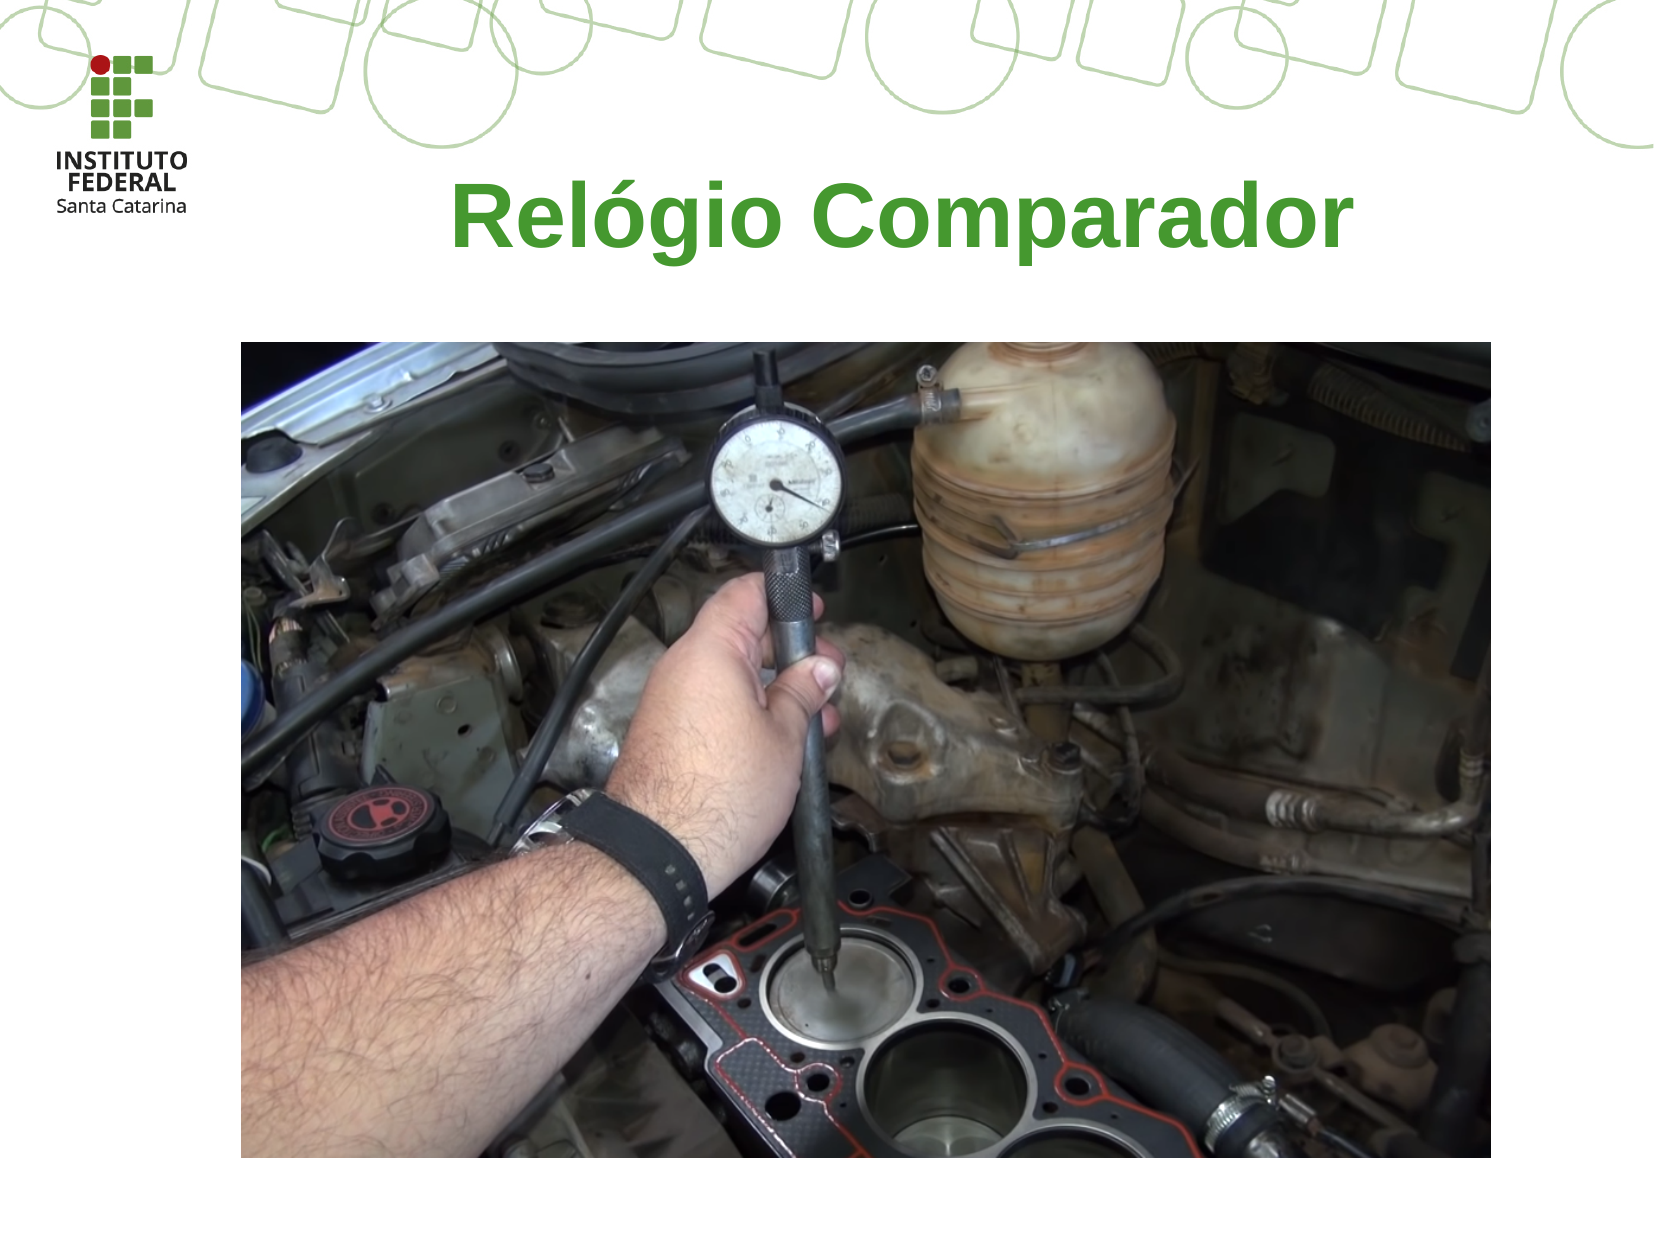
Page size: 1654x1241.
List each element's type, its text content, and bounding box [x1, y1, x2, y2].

title Relógio Comparador [259, 111, 1571, 319]
picture [0, 0, 1654, 1169]
